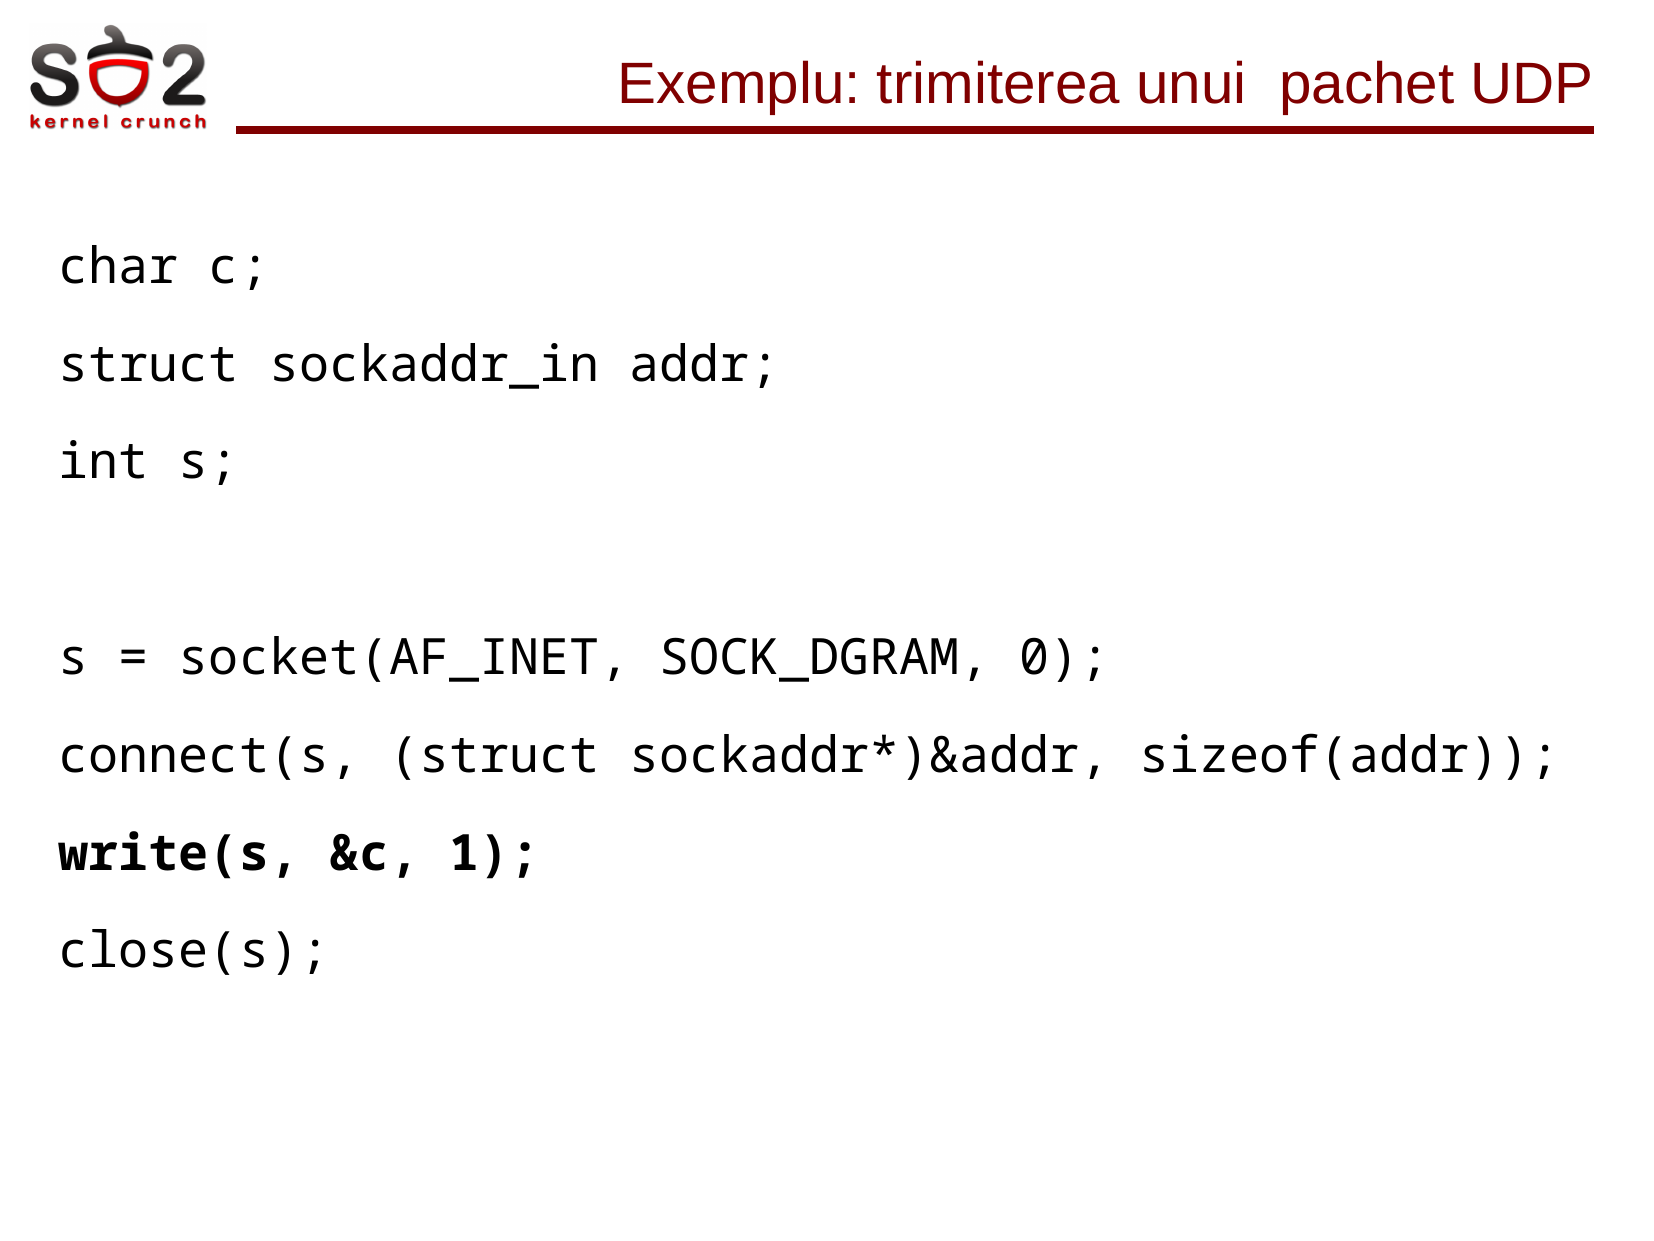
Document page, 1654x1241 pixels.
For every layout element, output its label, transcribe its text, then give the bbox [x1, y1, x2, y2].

list char c; struct sockaddr_in addr; int s; s = socket(AF_INET, SOCK_DGRAM, 0); connect(s, (struct sockaddr*)&addr, sizeof(addr)); write(s, &c, 1); close(s); [59, 270, 1595, 943]
picture [29, 23, 207, 130]
title Exemplu: trimiterea unui pachet UDP [236, 51, 1595, 117]
